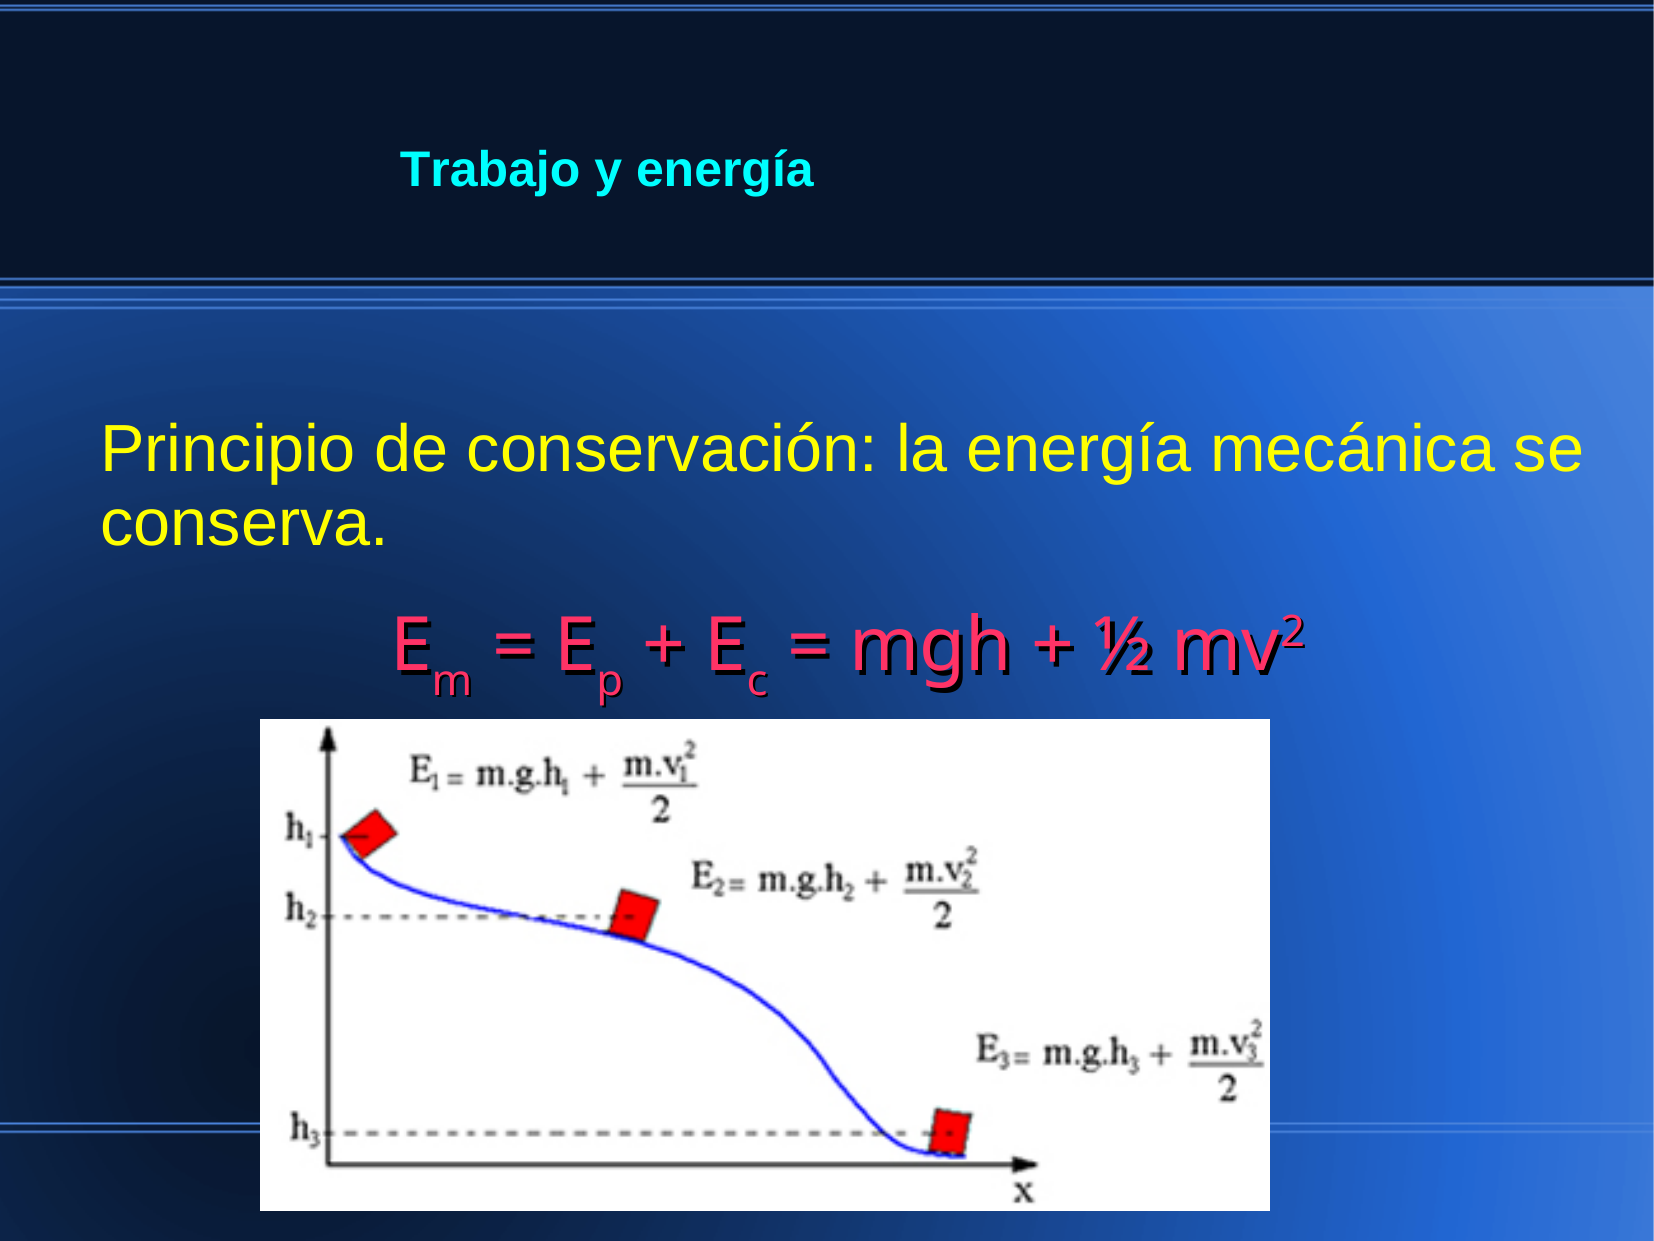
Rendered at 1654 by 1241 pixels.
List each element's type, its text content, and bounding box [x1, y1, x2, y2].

list Principio de conservación: la energía mecánica se conserva. [29, 306, 1595, 562]
picture [0, 0, 1654, 1241]
text_box Em = Ep + Ec = mgh + ½ mv2 [147, 590, 1477, 783]
title Trabajo y energía [32, 118, 1182, 220]
